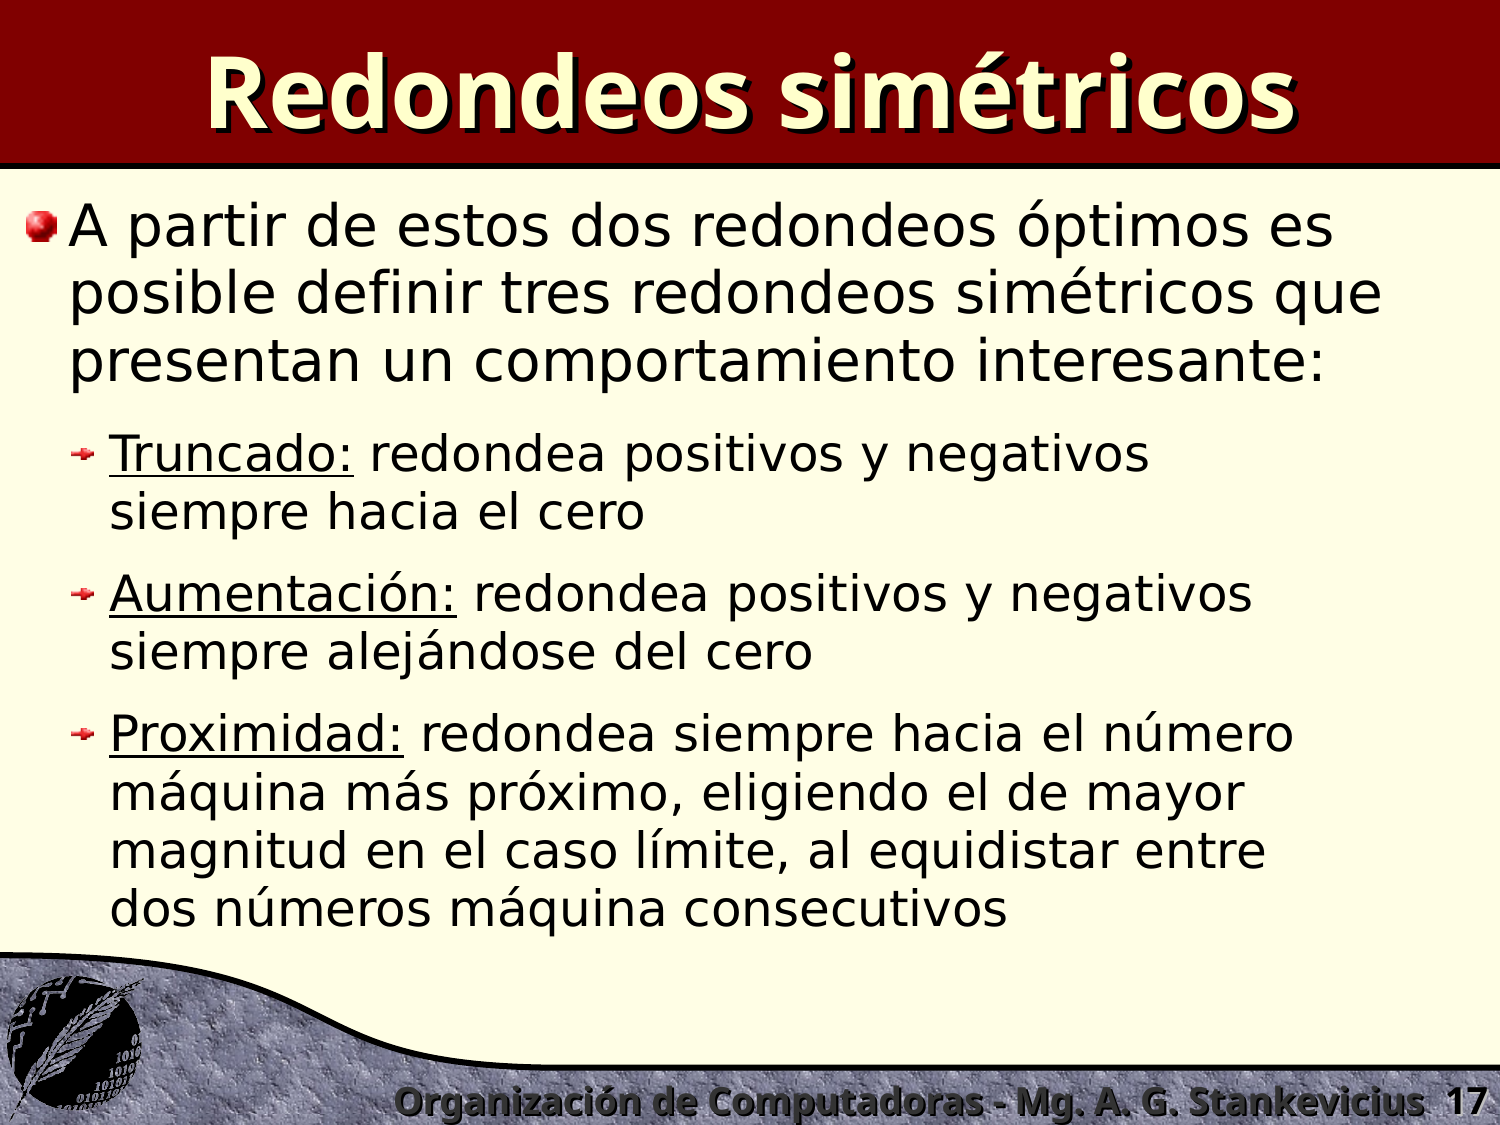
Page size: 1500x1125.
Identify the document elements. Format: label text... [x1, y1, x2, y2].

list A partir de estos dos redondeos óptimos es posible definir tres redondeos simétricos que presentan un comportamiento interesante: Truncado: redondea positivos y negativos siempre hacia el cero Aumentación: redondea positivos y negativos siempre alejándose del cero Proximidad: redondea siempre hacia el número máquina más próximo, eligiendo el de mayor magnitud en el caso límite, al equidistar entre dos números máquina consecutivos [11, 192, 1486, 942]
picture [802, 1100, 806, 1110]
picture [0, 959, 1500, 1125]
picture [1058, 1100, 1065, 1110]
picture [448, 1100, 455, 1110]
title Redondeos simétricos [15, 5, 1485, 160]
